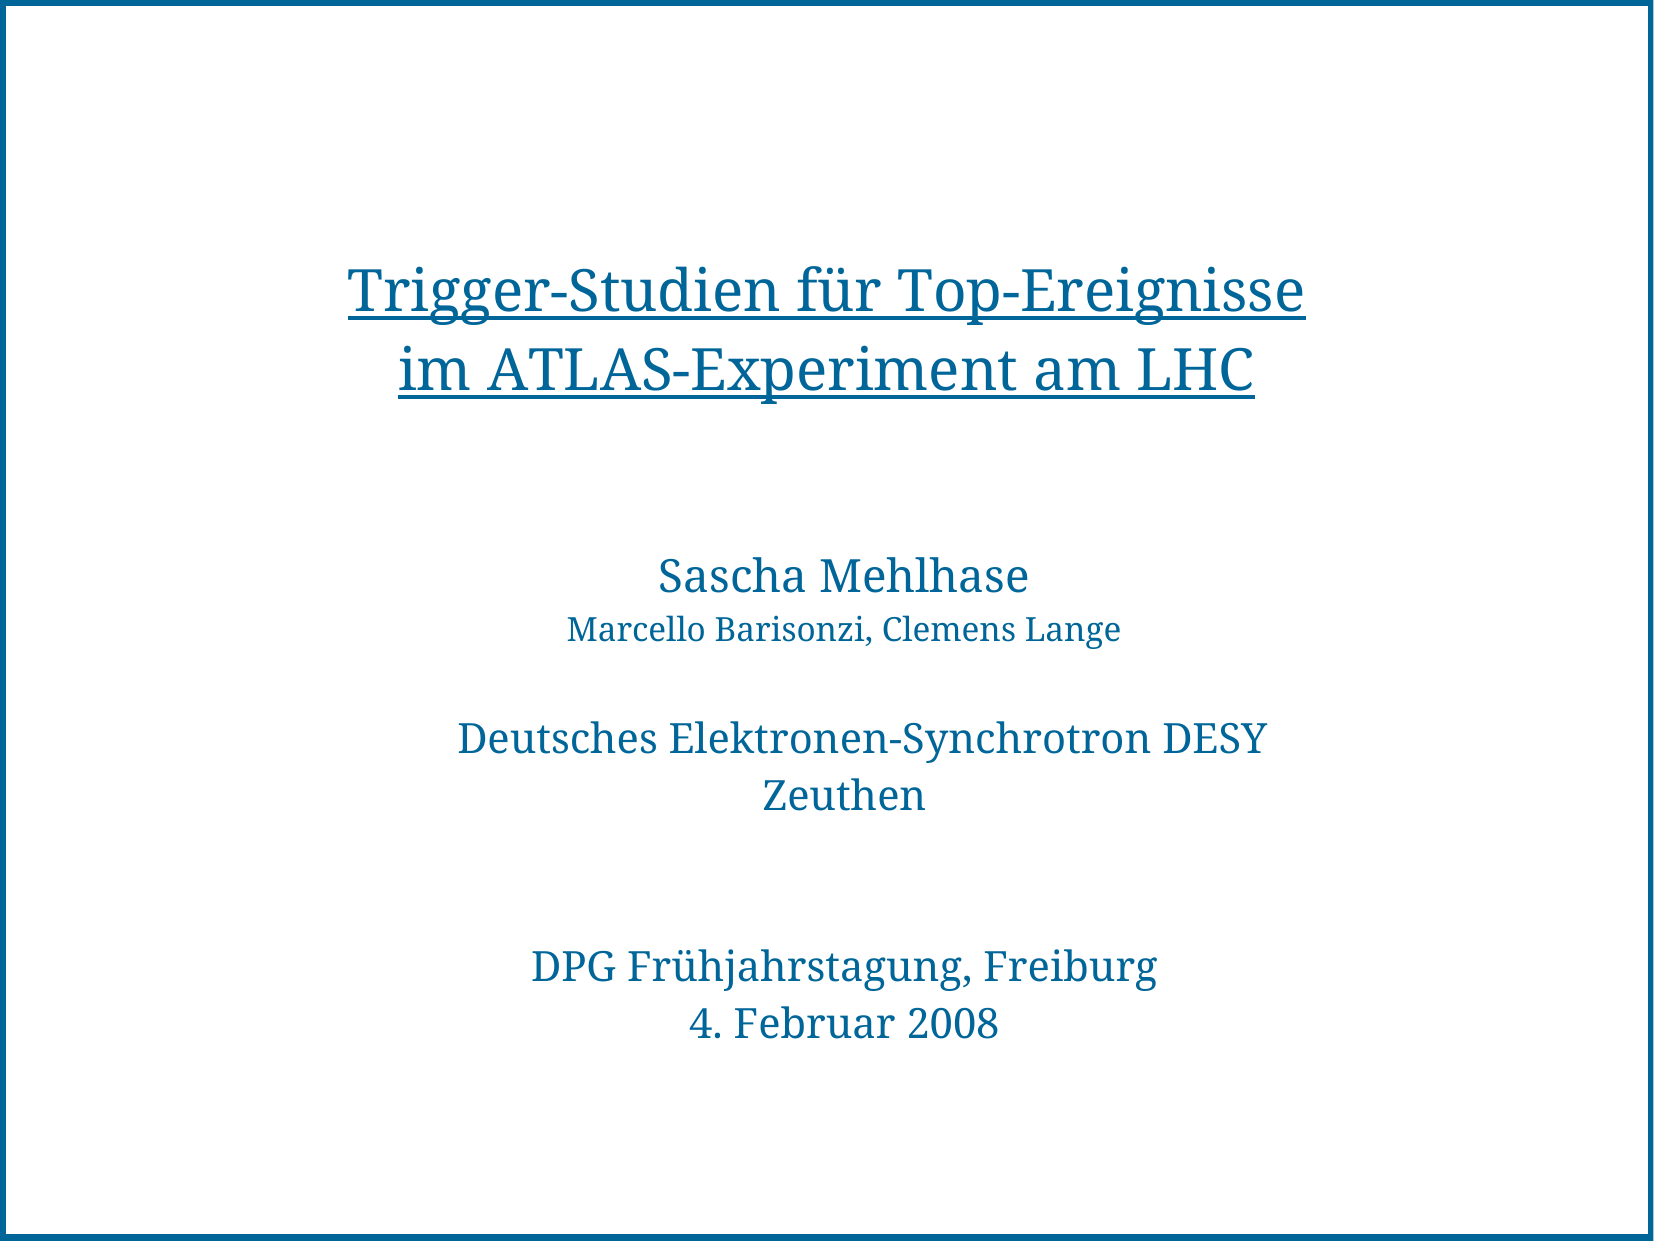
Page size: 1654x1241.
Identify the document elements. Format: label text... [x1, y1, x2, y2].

text_box Trigger-Studien für Top-Ereignisse im ATLAS-Experiment am LHC Sascha Mehlhase Marcello Barisonzi, Clemens Lange Deutsches Elektronen-Synchrotron DESY Zeuthen DPG Frühjahrstagung, Freiburg 4. Februar 2008 [29, 118, 1625, 1182]
